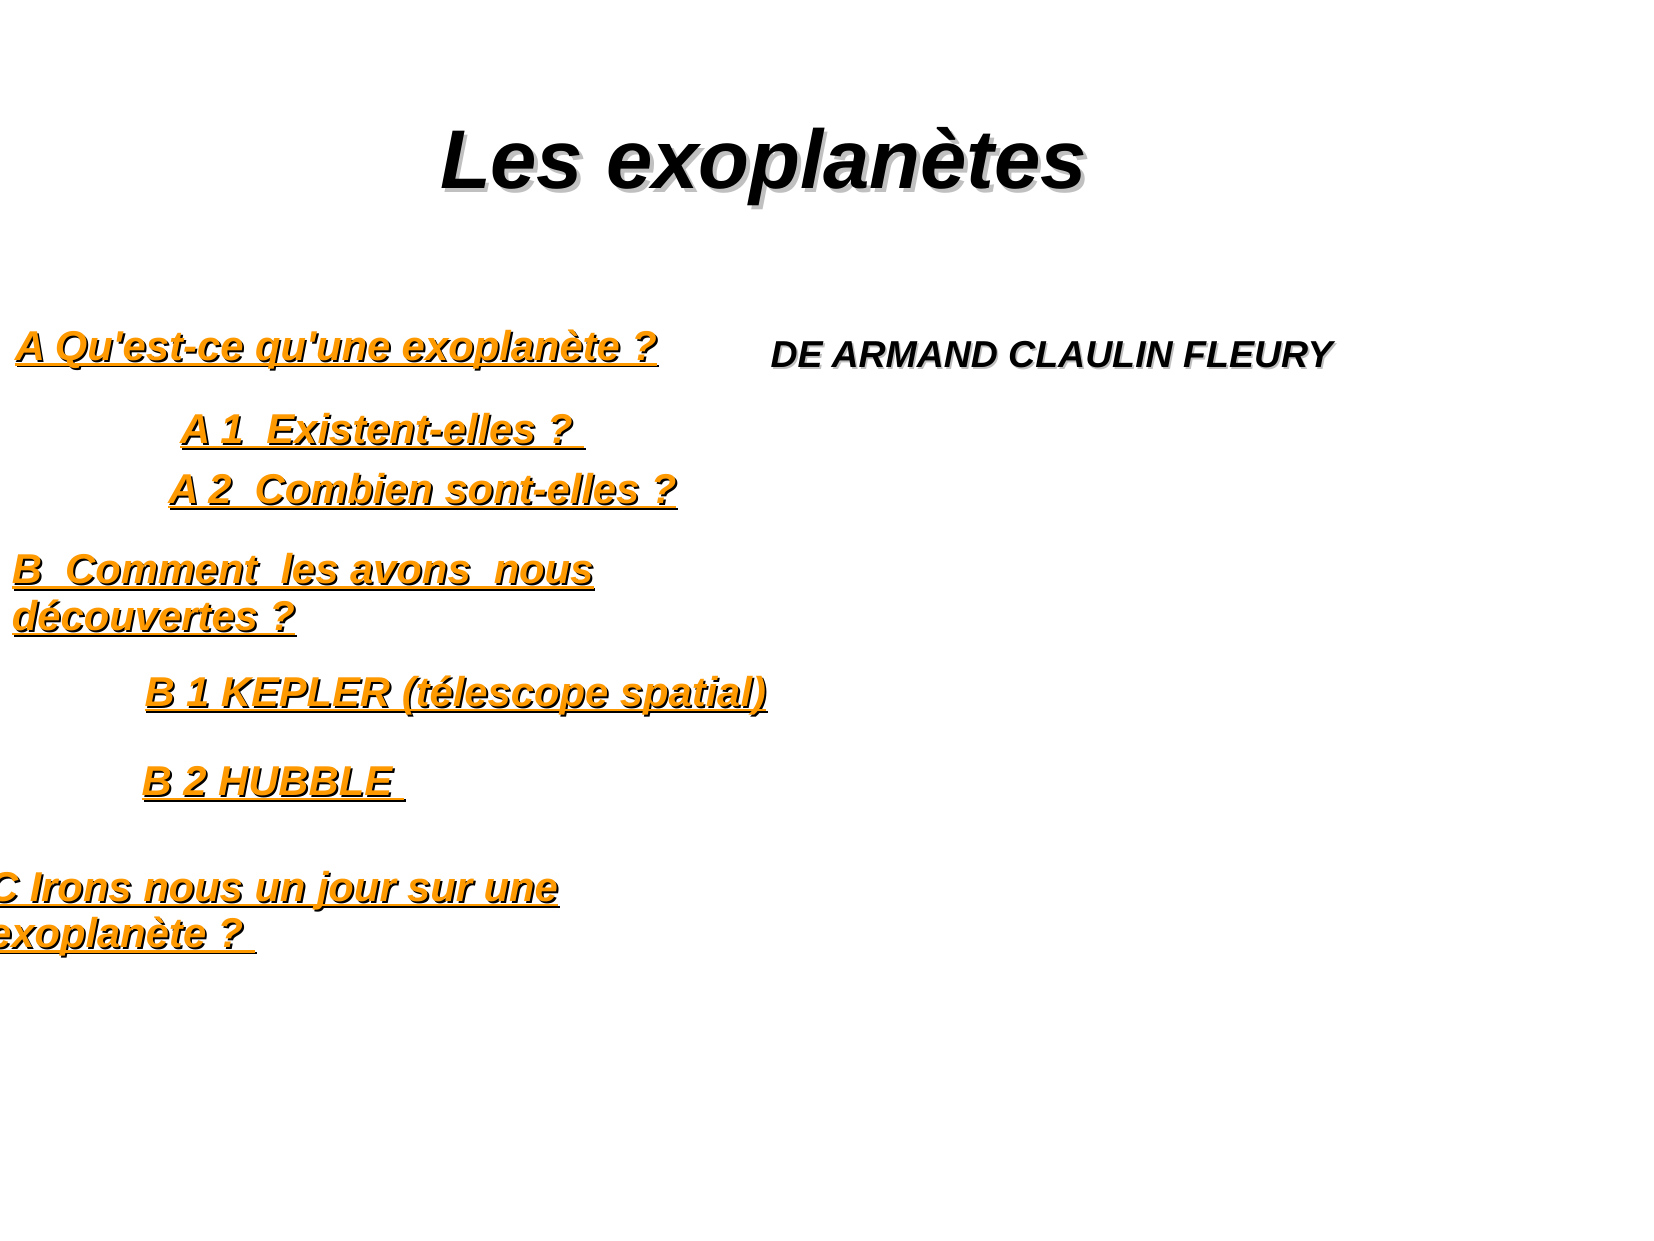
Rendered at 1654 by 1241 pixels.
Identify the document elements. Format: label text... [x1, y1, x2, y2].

text_box A Qu'est-ce qu'une exoplanète ? [0, 315, 697, 378]
text_box A 1 Existent-elles ? [165, 398, 827, 461]
text_box C Irons nous un jour sur une exoplanète ? [0, 863, 674, 957]
text_box A 2 Combien sont-elles ? [153, 458, 804, 520]
text_box Les exoplanètes [425, 106, 1264, 308]
text_box B Comment les avons nous découvertes ? [11, 546, 626, 640]
text_box B 2 HUBBLE [141, 757, 1016, 851]
text_box DE ARMAND CLAULIN FLEURY [755, 326, 1382, 426]
text_box B 1 KEPLER (télescope spatial) [129, 661, 851, 816]
